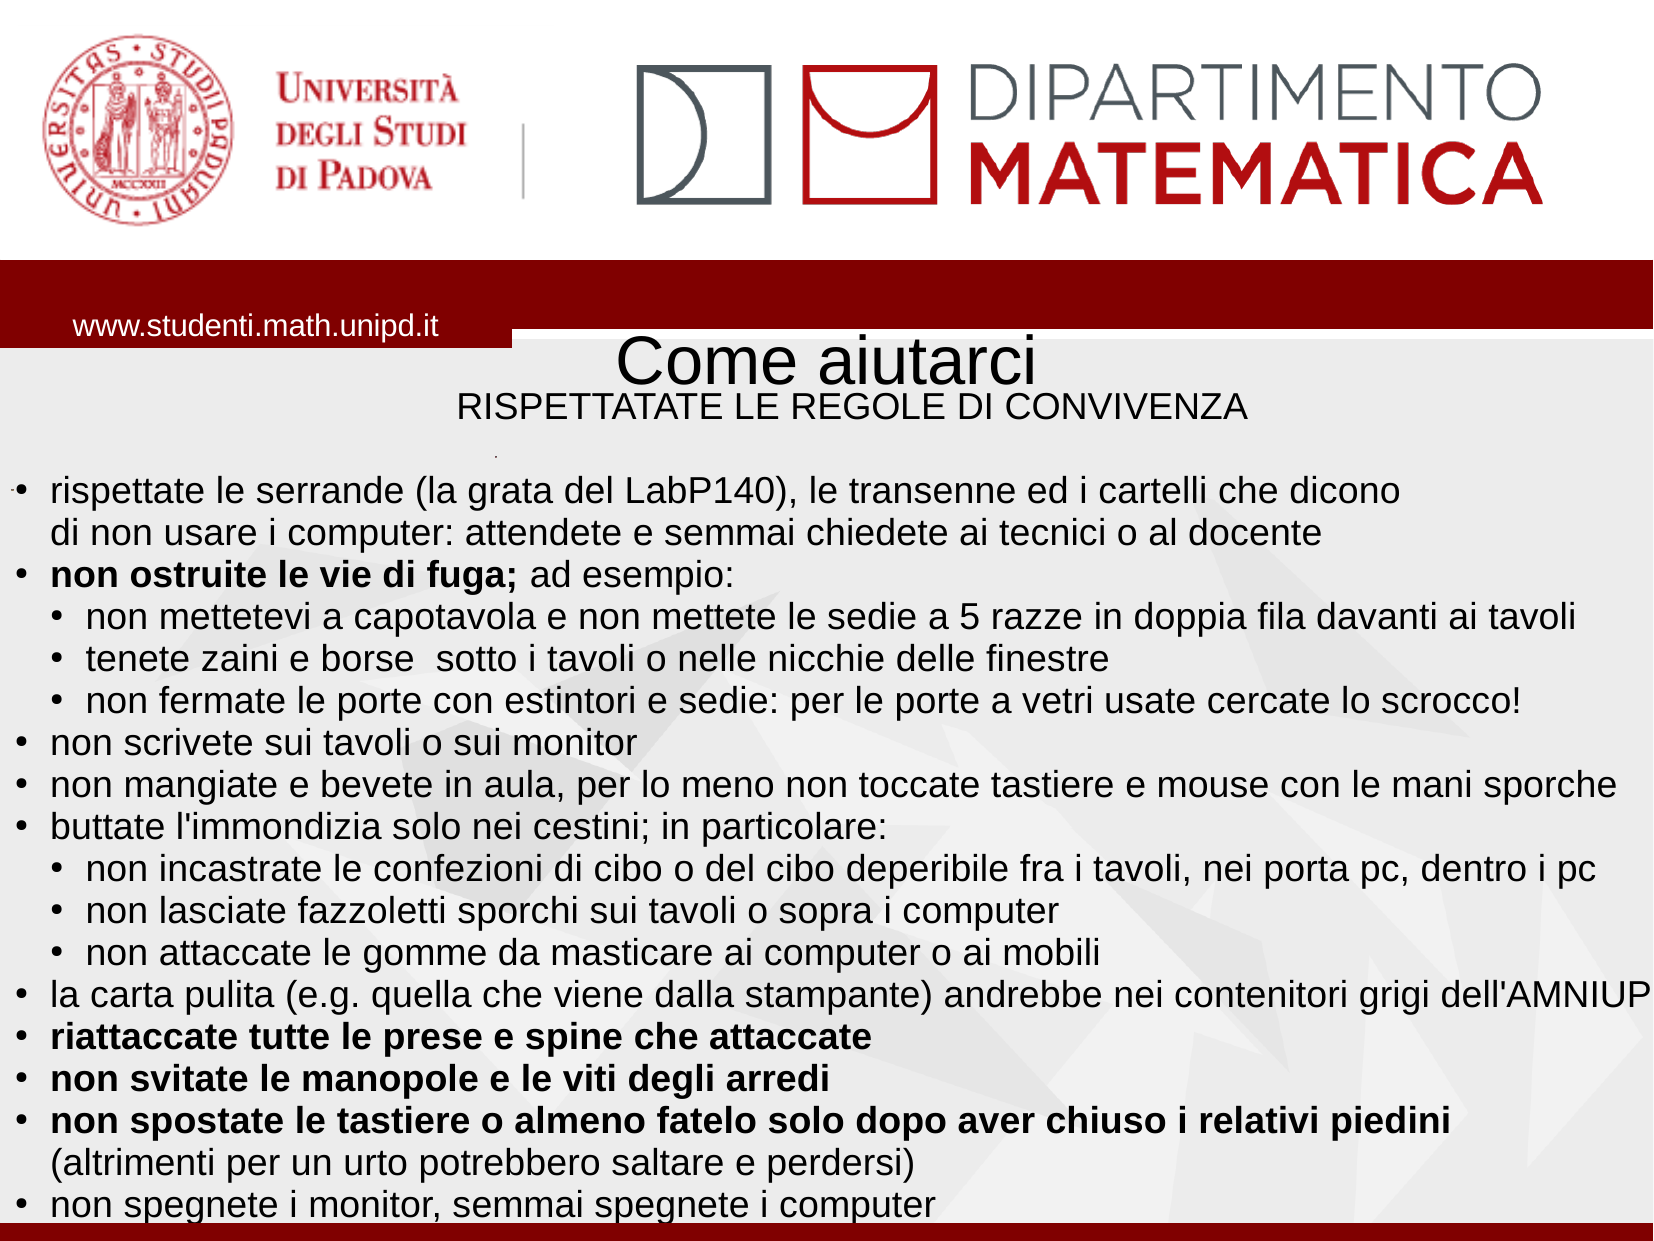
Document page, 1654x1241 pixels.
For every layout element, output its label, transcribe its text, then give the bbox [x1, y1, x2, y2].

table_header [1, 261, 1652, 282]
table_header [1, 1224, 1652, 1241]
picture [636, 63, 1543, 205]
text_box [225, 780, 255, 852]
text_box www.studenti.math.unipd.it [0, 301, 512, 352]
picture [0, 439, 1654, 1241]
picture [18, 24, 554, 237]
title Come aiutarci [0, 282, 1654, 439]
